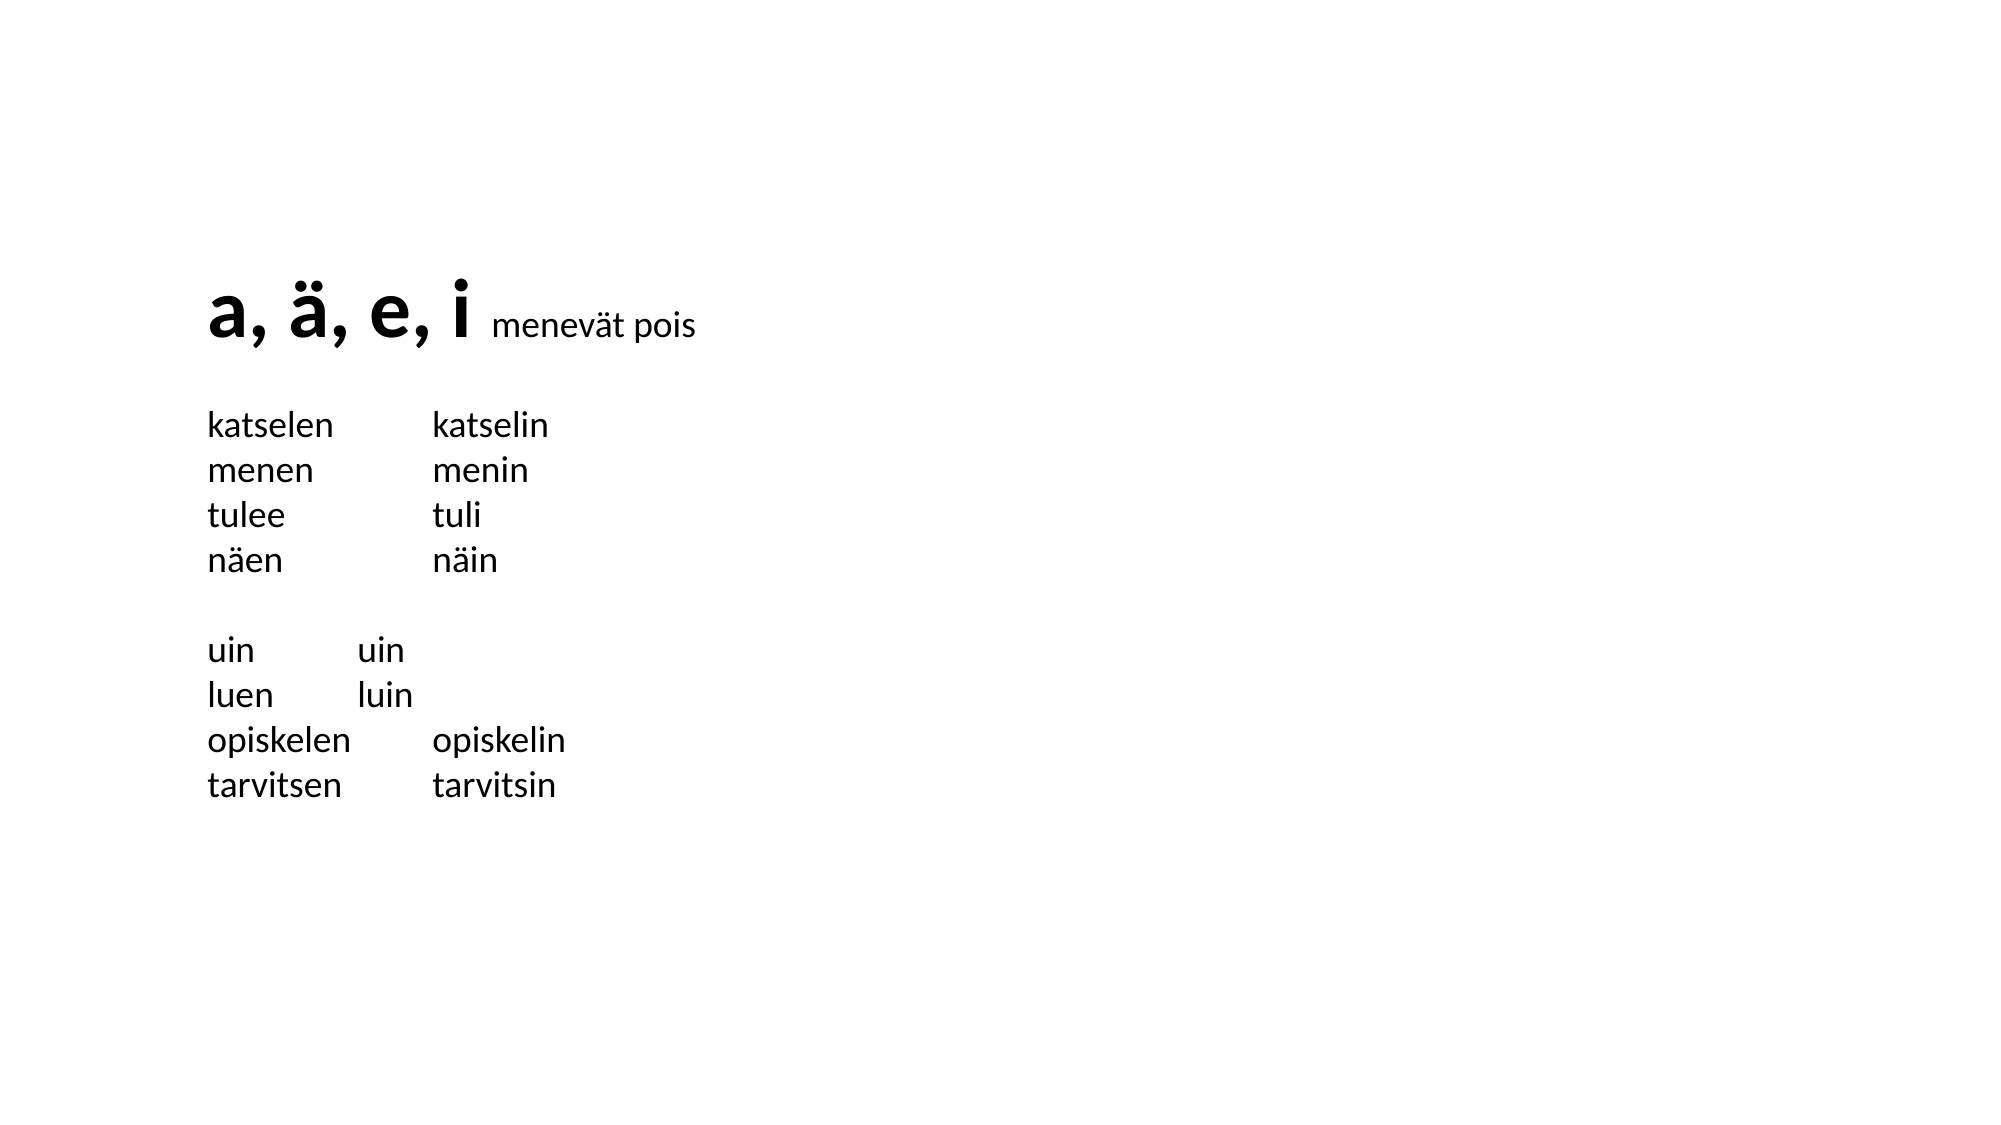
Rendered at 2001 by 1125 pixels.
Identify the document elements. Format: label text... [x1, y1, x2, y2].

text_box a, ä, e, i menevät pois katselen katselin menen menin tulee tuli näen näin uin uin luen luin opiskelen opiskelin tarvitsen tarvitsin [192, 247, 1532, 818]
